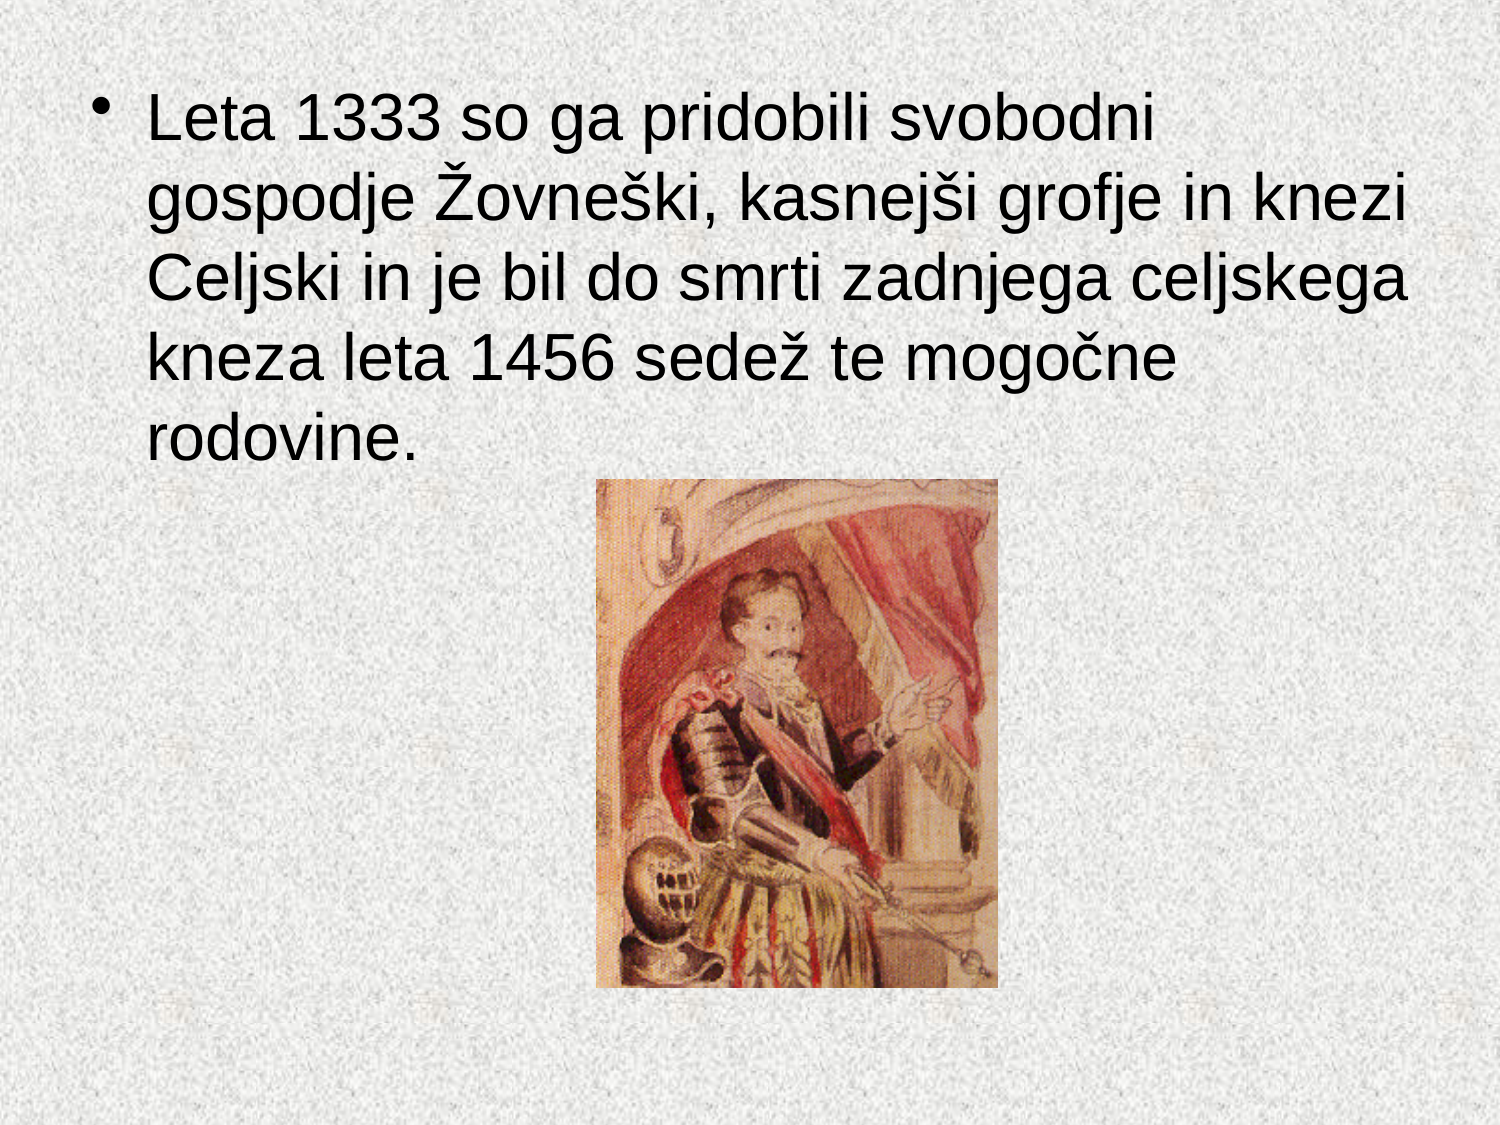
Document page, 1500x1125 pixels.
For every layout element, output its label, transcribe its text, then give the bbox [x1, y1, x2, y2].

picture [0, 0, 1500, 1125]
list Leta 1333 so ga pridobili svobodni gospodje Žovneški, kasnejši grofje in knezi Celjski in je bil do smrti zadnjega celjskega kneza leta 1456 sedež te mogočne rodovine. [75, 66, 1425, 1005]
